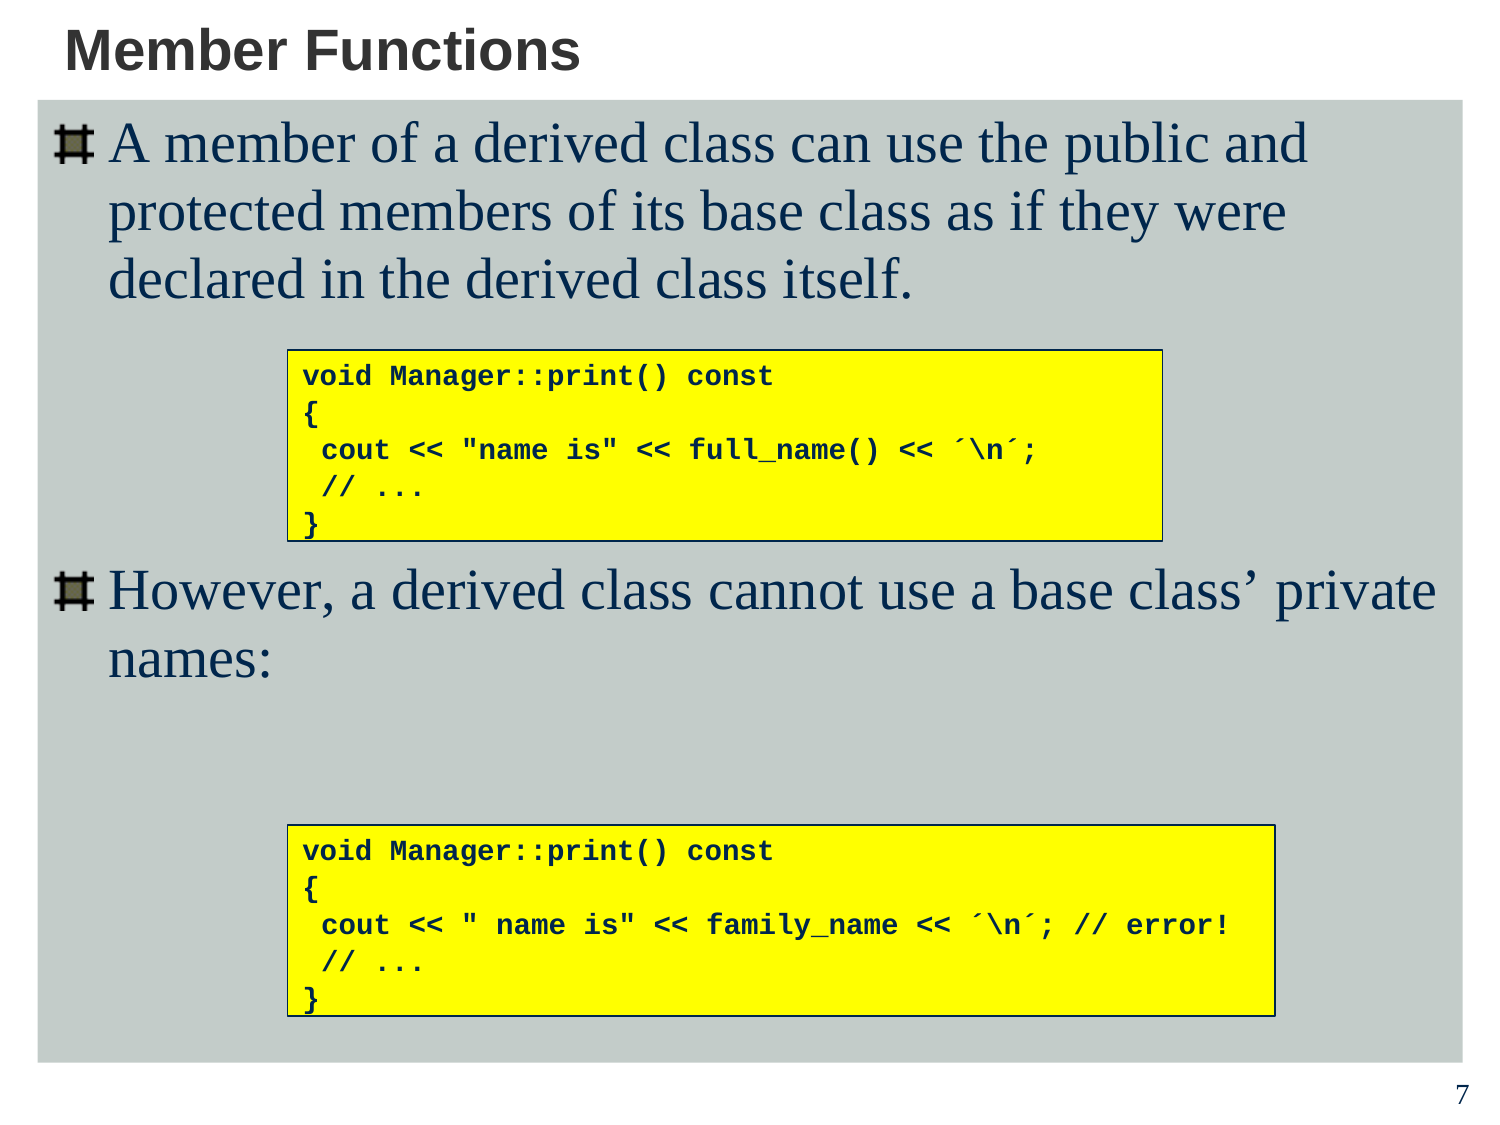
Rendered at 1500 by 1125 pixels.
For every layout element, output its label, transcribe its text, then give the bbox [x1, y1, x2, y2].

text_box void Manager::print() const { cout << " name is" << family_name << ´\n´; // error! // ... } [287, 825, 1276, 1024]
list A member of a derived class can use the public and protected members of its base class as if they were declared in the derived class itself. However, a derived class cannot use a base class’ private names: [37, 99, 1463, 1063]
title Member Functions [50, 0, 1450, 91]
text_box void Manager::print() const { cout << "name is" << full_name() << ´\n´; // ... } [287, 350, 1163, 549]
